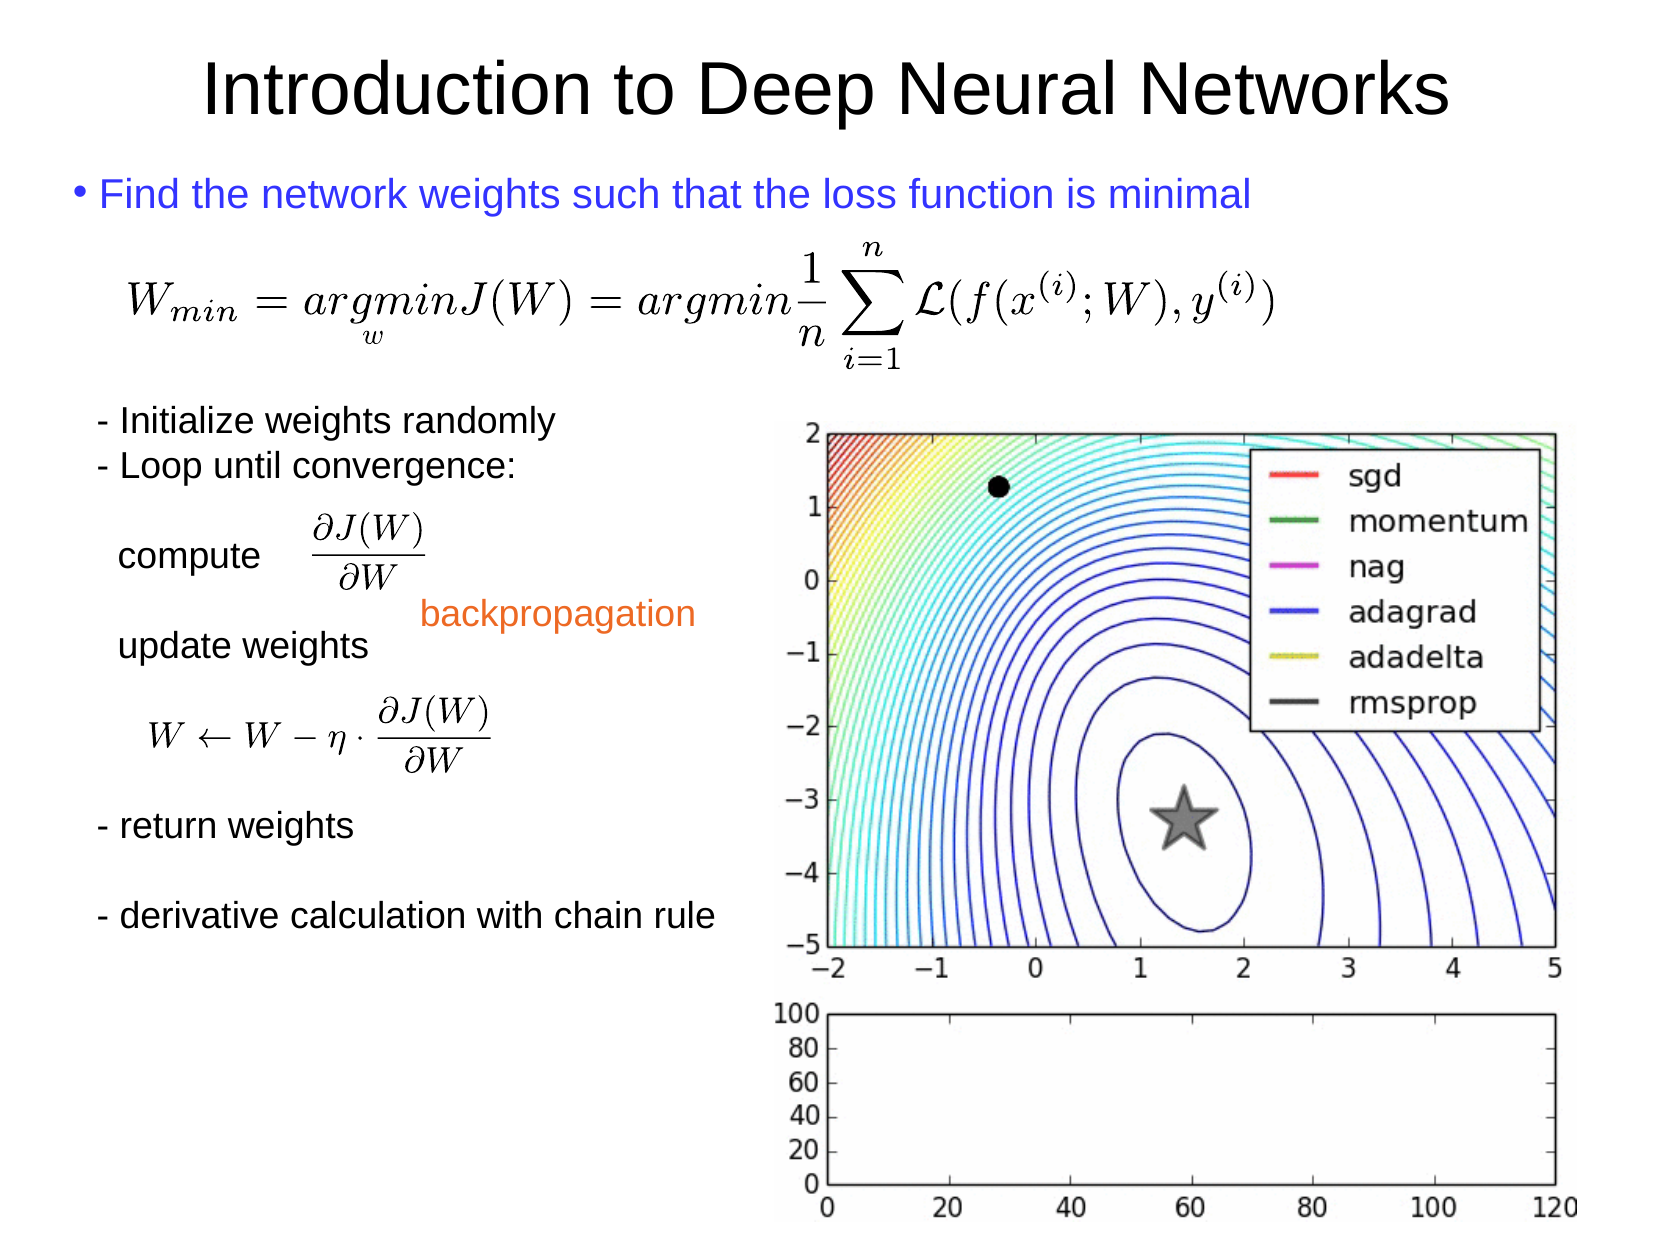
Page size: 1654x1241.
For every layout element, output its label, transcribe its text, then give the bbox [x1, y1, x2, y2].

title Introduction to Deep Neural Networks [151, 0, 1502, 159]
text_box backpropagation [405, 585, 711, 642]
picture [312, 512, 426, 590]
picture [774, 421, 1577, 1222]
picture [146, 695, 491, 774]
text_box Find the network weights such that the loss function is minimal - Initialize weights randomly - Loop until convergence: compute update weights - return weights - derivative calculation with chain rule [58, 159, 1654, 1179]
picture [123, 240, 1276, 371]
